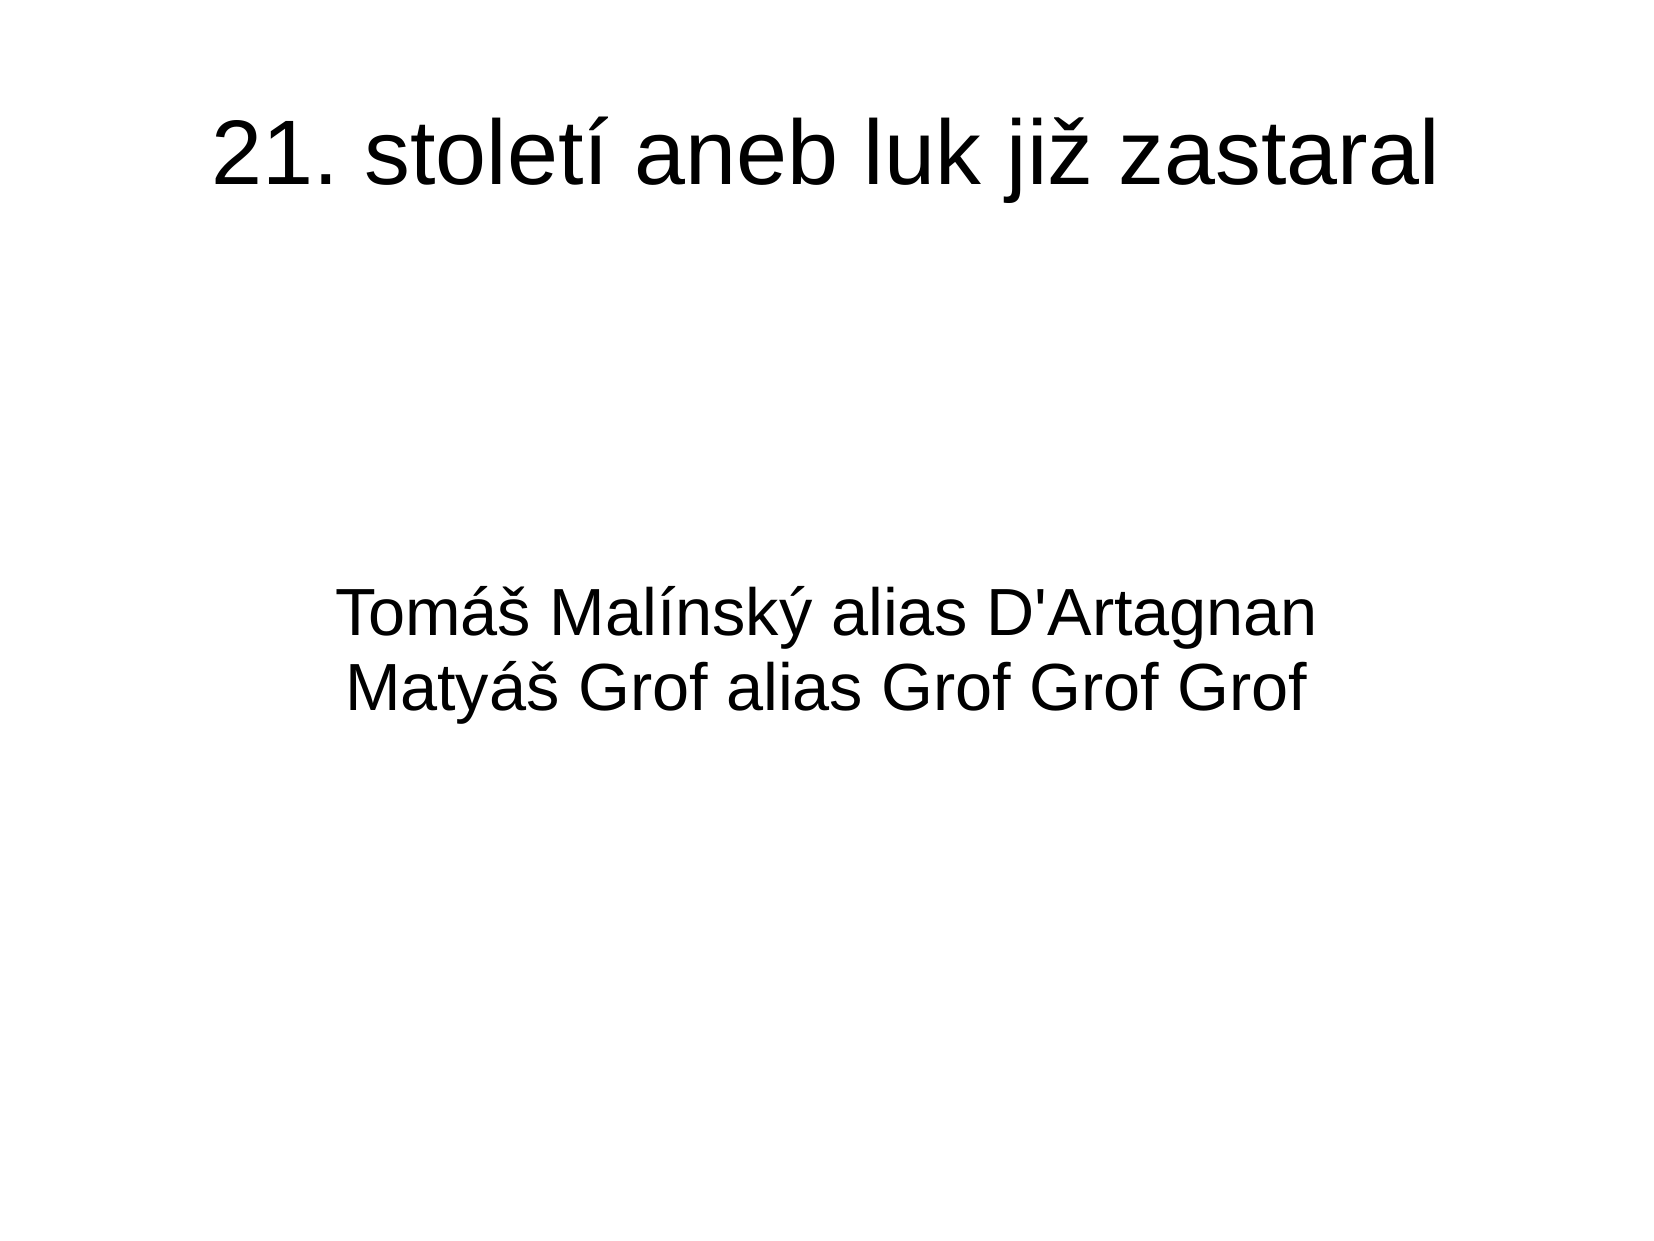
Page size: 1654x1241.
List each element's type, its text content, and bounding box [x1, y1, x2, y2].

subtitle Tomáš Malínský alias D'Artagnan Matyáš Grof alias Grof Grof Grof [82, 290, 1571, 1010]
title 21. století aneb luk již zastaral [82, 49, 1571, 257]
